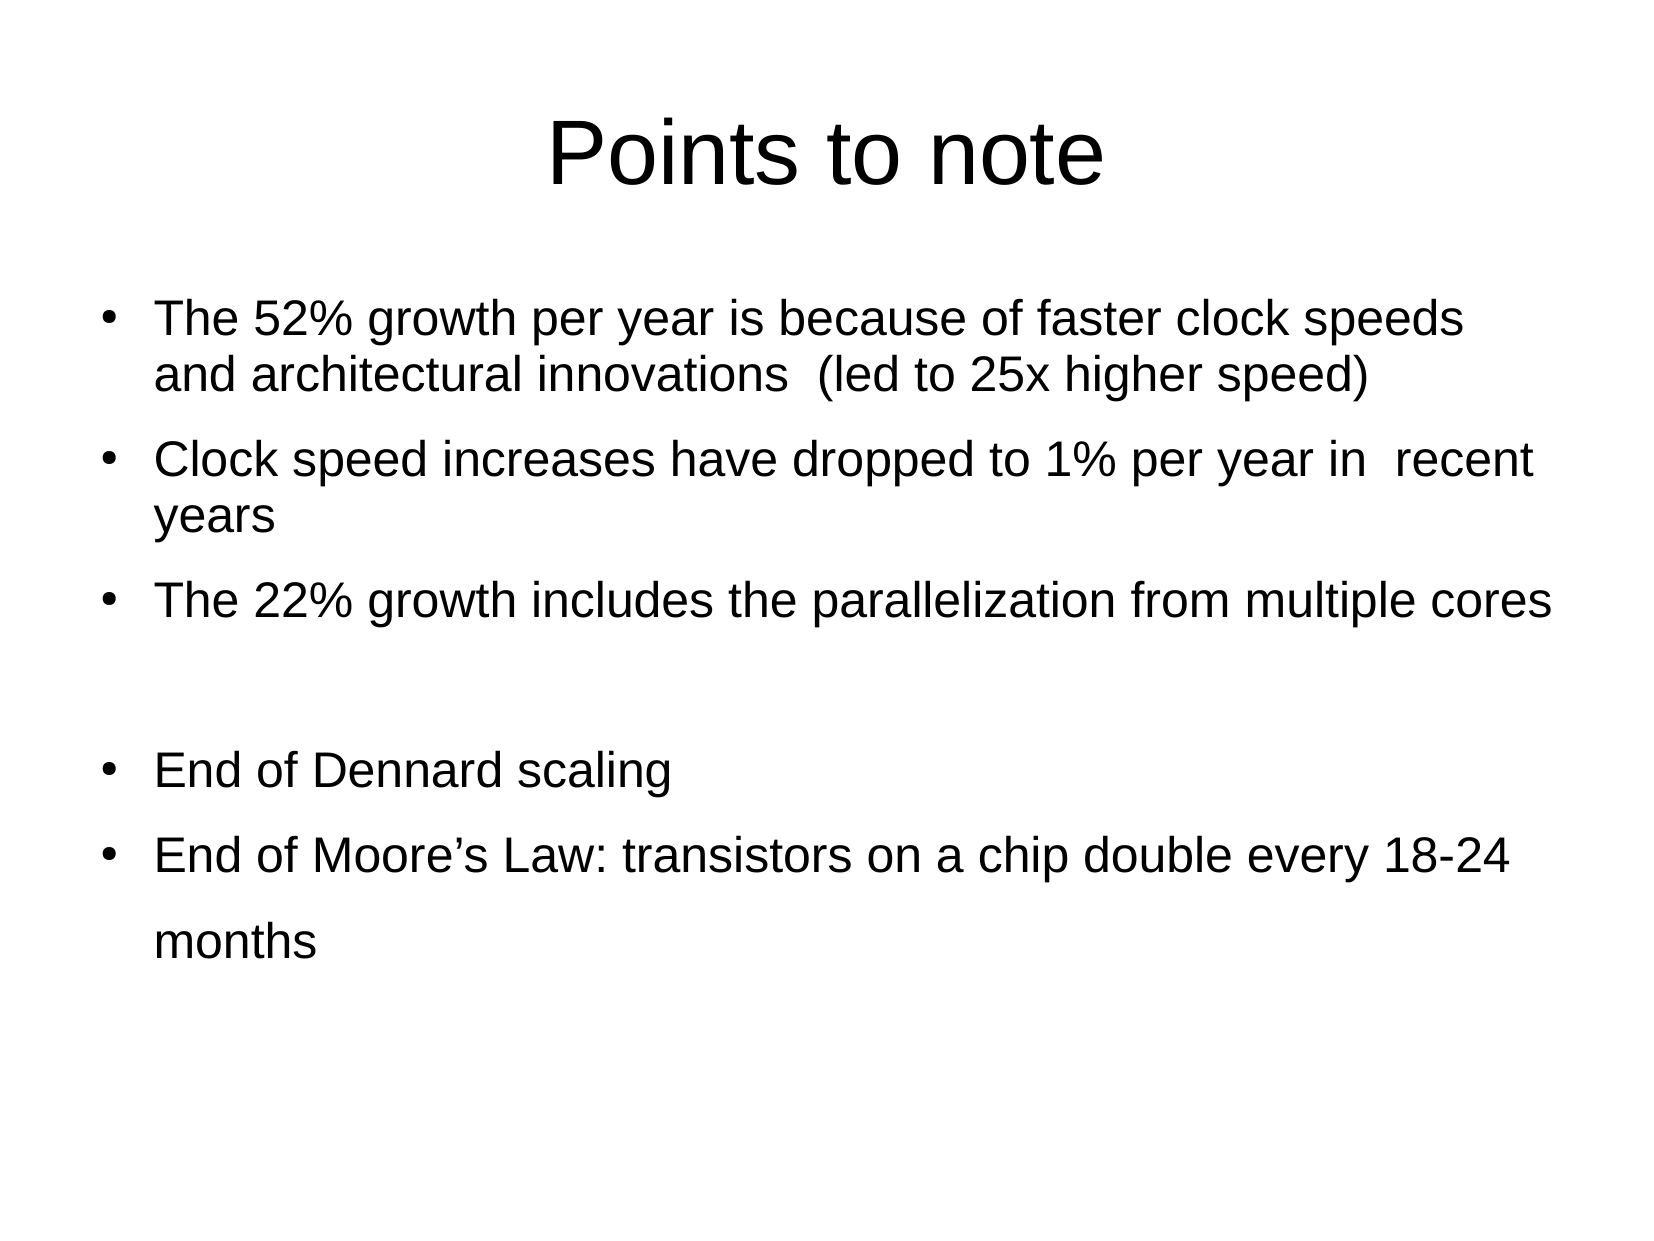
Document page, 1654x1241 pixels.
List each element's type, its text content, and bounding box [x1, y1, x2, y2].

list The 52% growth per year is because of faster clock speeds and architectural innovations (led to 25x higher speed) Clock speed increases have dropped to 1% per year in recent years The 22% growth includes the parallelization from multiple cores End of Dennard scaling End of Moore’s Law: transistors on a chip double every 18-24 months [82, 290, 1571, 1010]
title Points to note [82, 49, 1571, 257]
